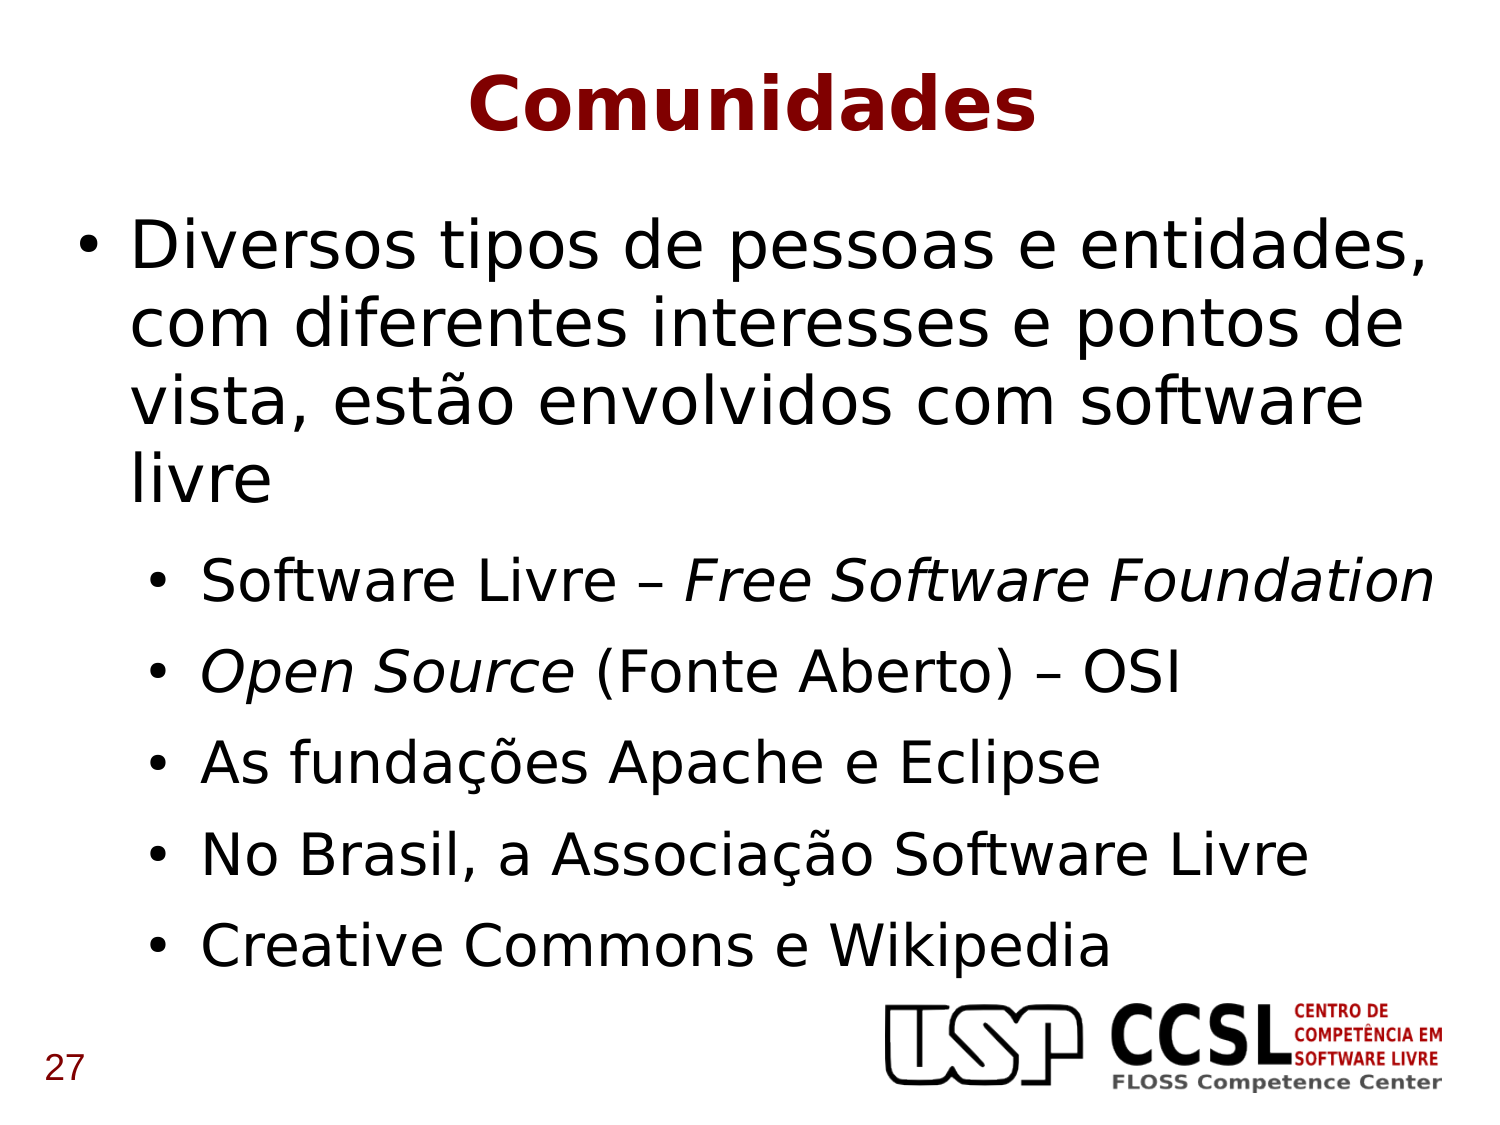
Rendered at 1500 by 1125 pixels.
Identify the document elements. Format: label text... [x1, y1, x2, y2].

title Comunidades [59, 29, 1447, 180]
list Diversos tipos de pessoas e entidades, com diferentes interesses e pontos de vista, estão envolvidos com software livre Software Livre – Free Software Foundation Open Source (Fonte Aberto) – OSI As fundações Apache e Eclipse No Brasil, a Associação Software Livre Creative Commons e Wikipedia [59, 206, 1447, 981]
picture [885, 1003, 1442, 1093]
